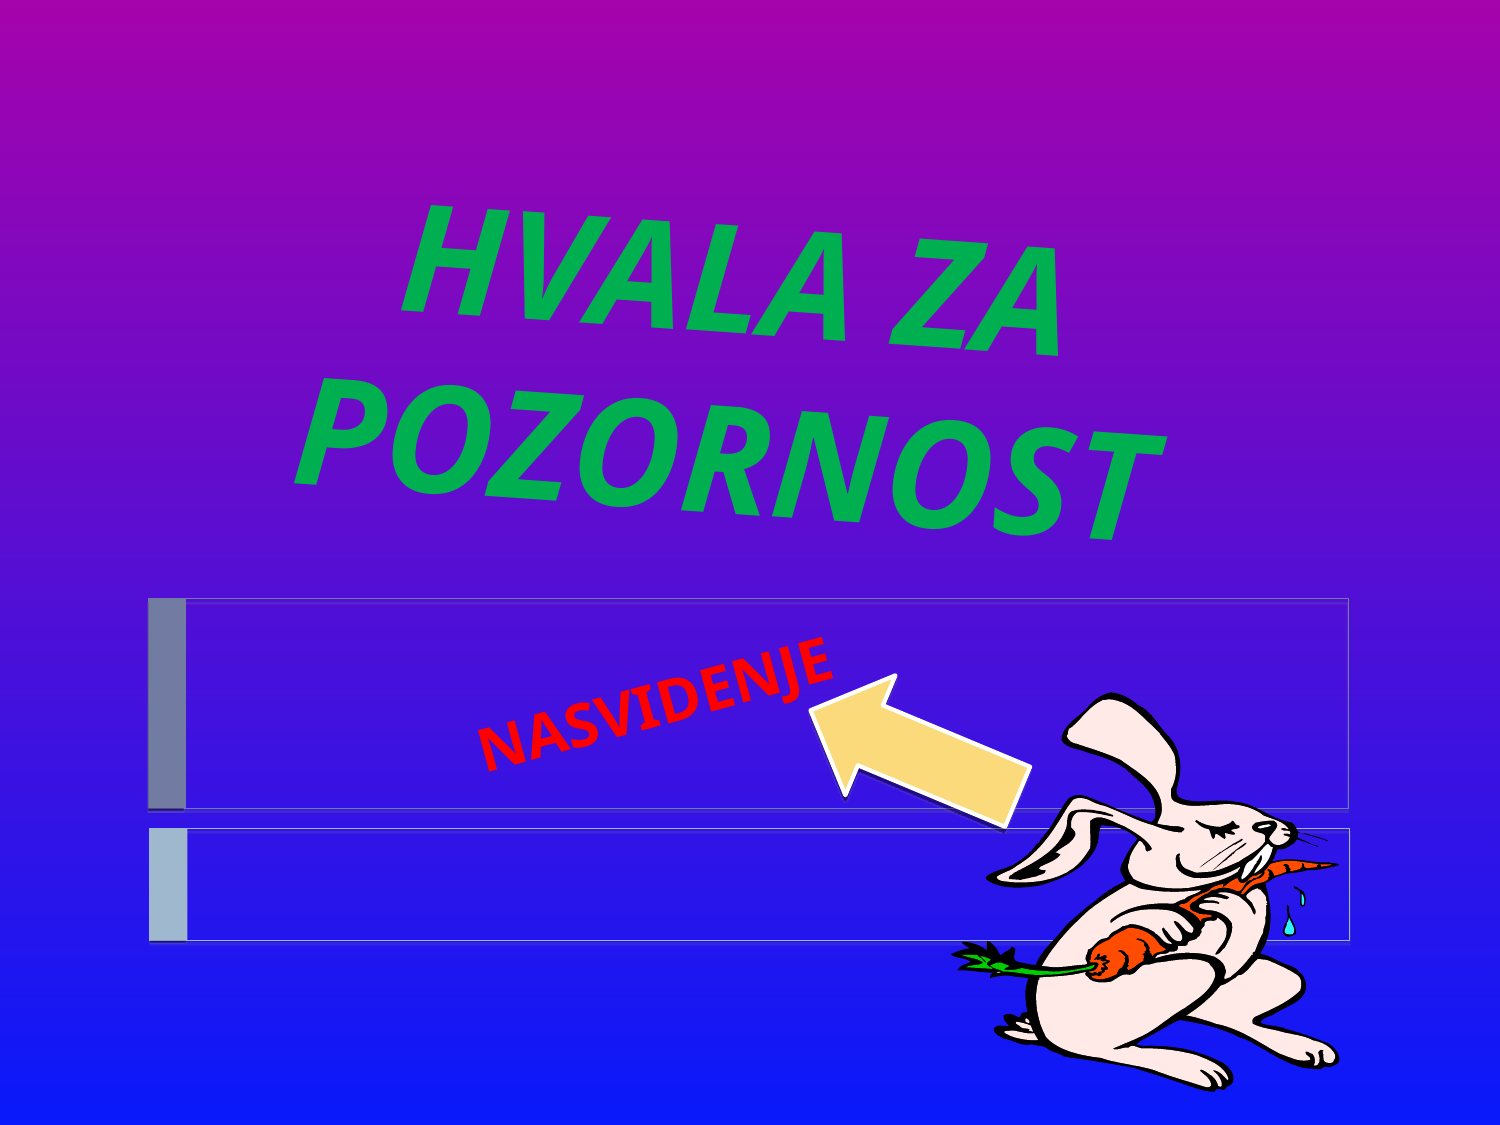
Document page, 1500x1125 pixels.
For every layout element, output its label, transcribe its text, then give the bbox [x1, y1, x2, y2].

text_box [810, 675, 1031, 827]
picture [950, 692, 1341, 1093]
title HVALA ZA POZORNOST [171, 137, 1305, 378]
subtitle NASVIDENJE [100, 512, 1209, 893]
